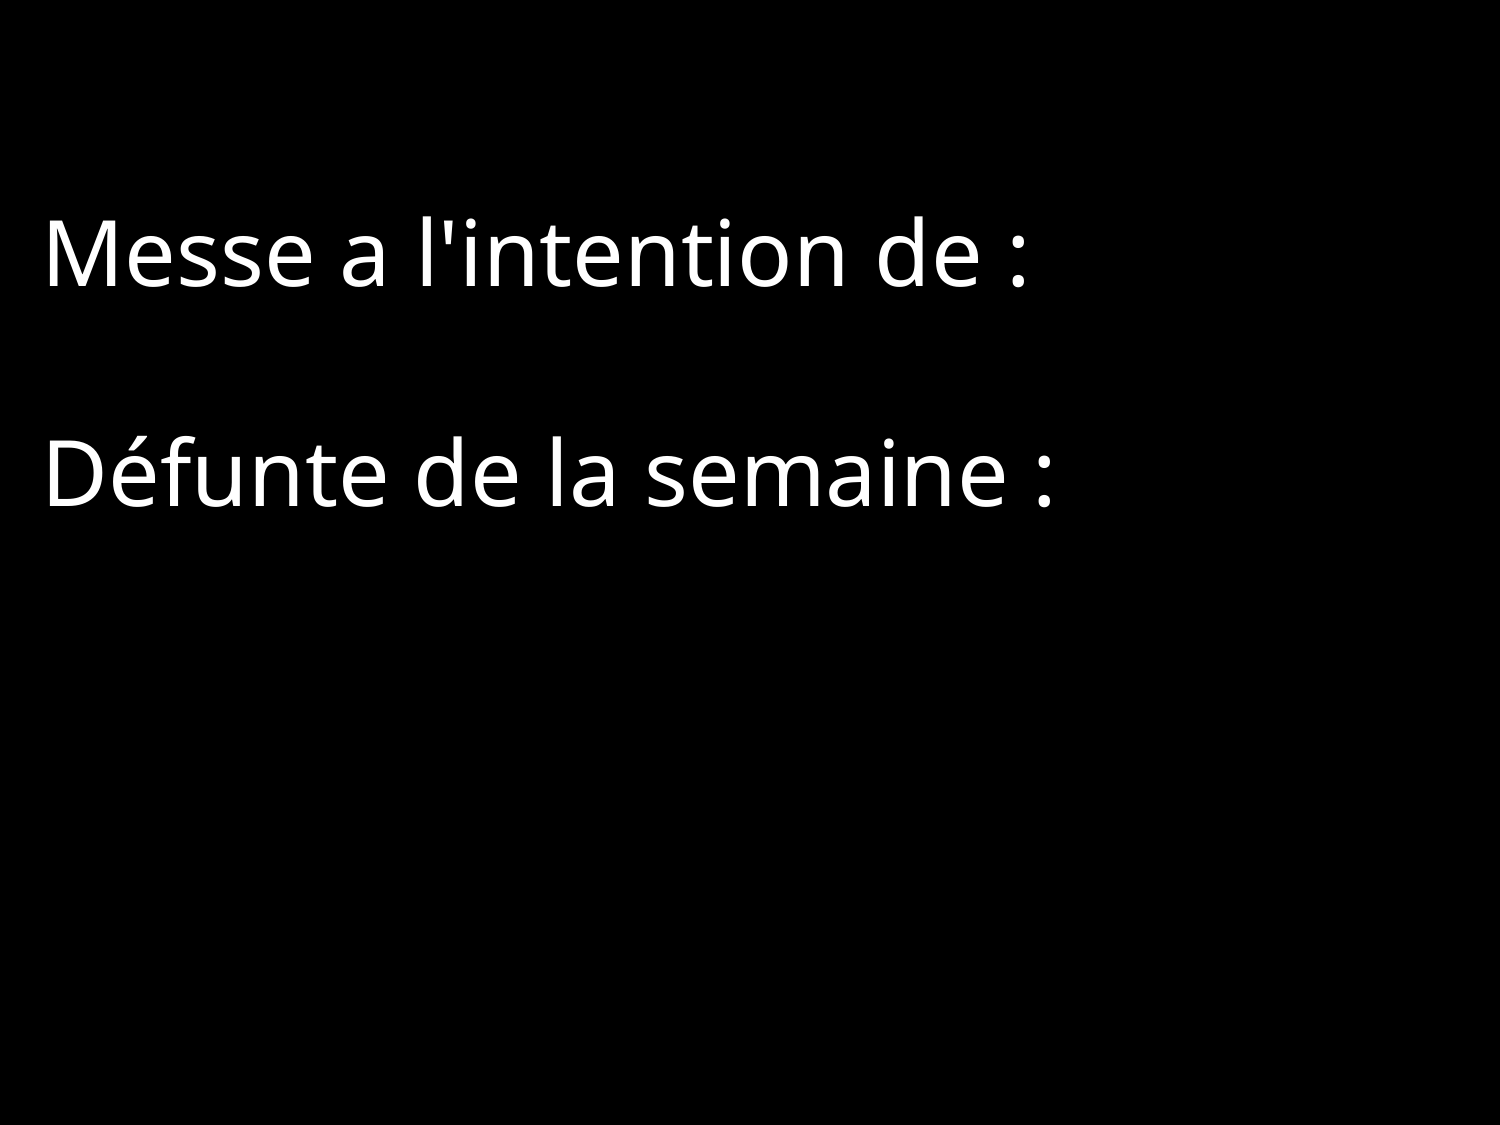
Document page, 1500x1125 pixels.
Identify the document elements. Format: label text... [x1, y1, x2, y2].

title Messe a l'intention de : Défunte de la semaine : [26, 53, 1447, 1072]
